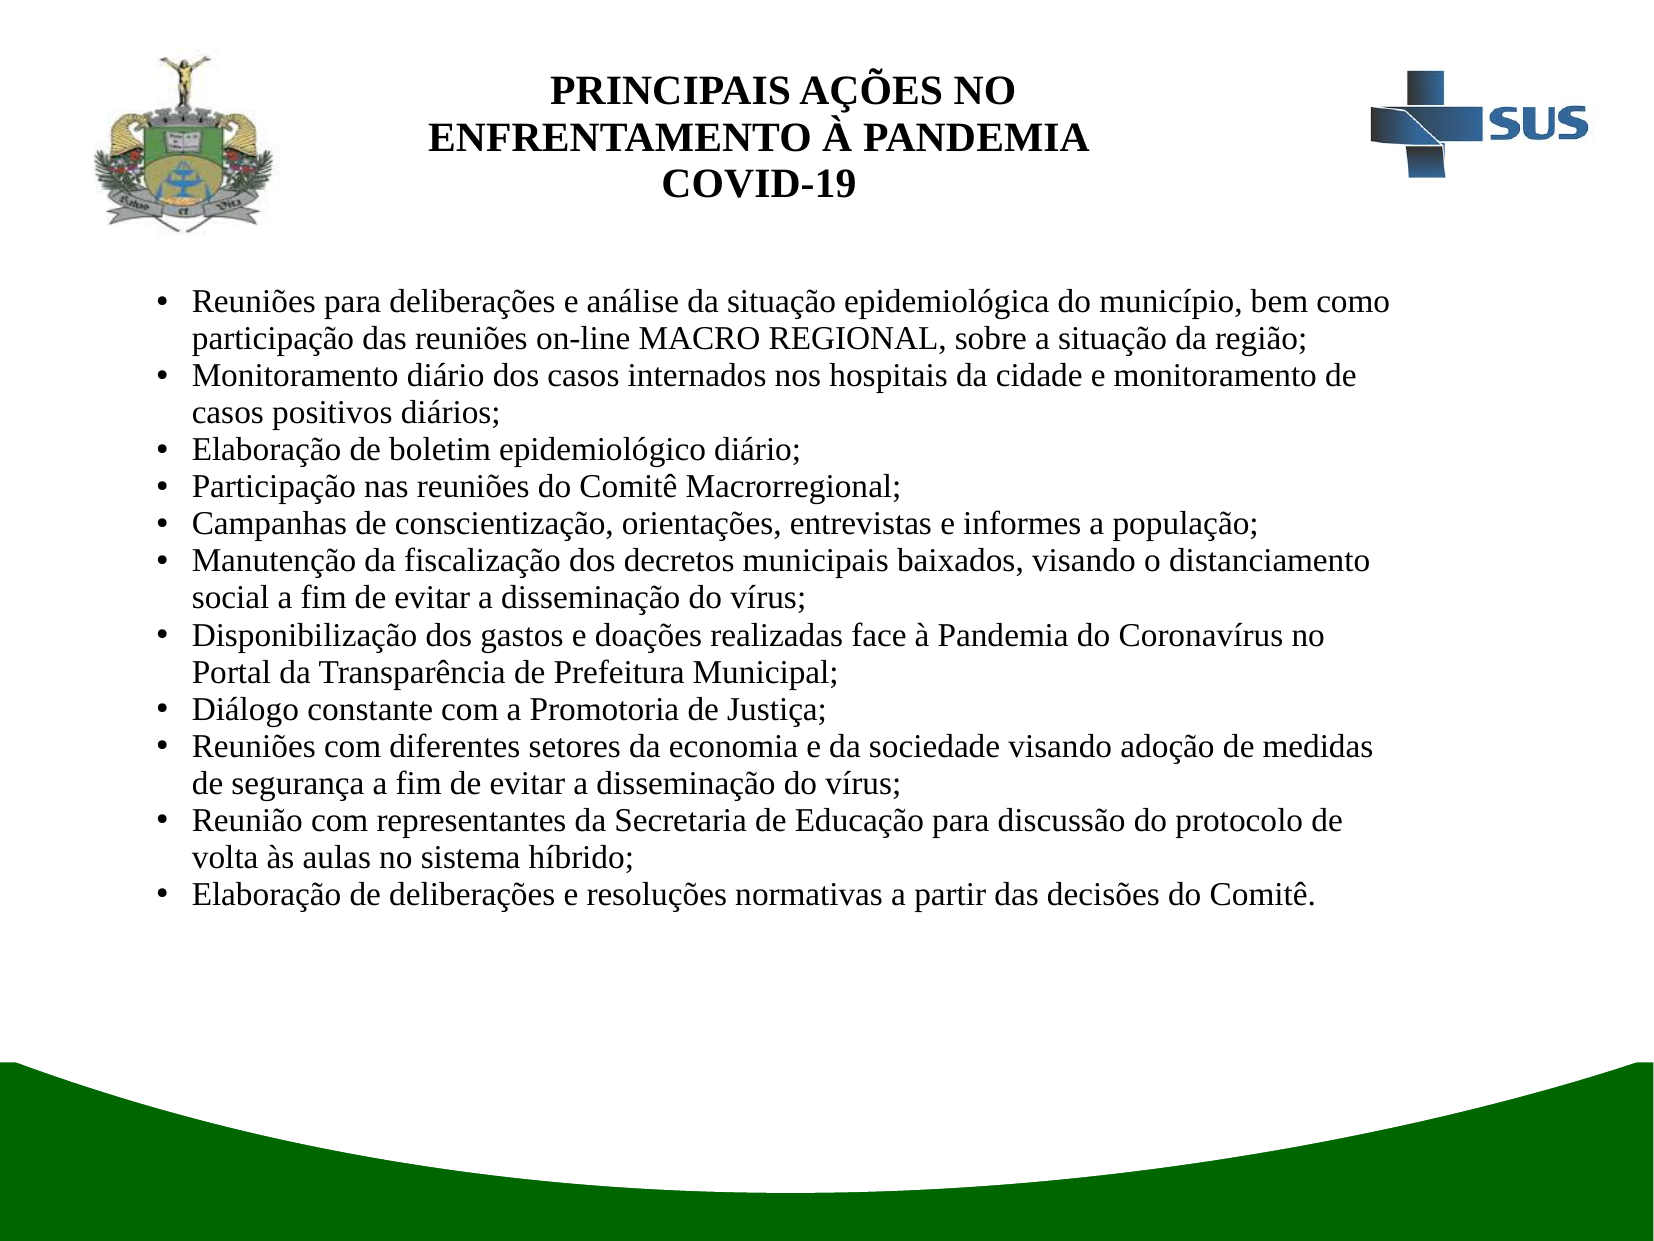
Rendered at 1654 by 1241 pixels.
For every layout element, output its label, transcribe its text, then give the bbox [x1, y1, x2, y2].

picture [82, 47, 284, 249]
text_box Reuniões para deliberações e análise da situação epidemiológica do município, bem como participação das reuniões on-line MACRO REGIONAL, sobre a situação da região; Monitoramento diário dos casos internados nos hospitais da cidade e monitoramento de casos positivos diários; Elaboração de boletim epidemiológico diário; Participação nas reuniões do Comitê Macrorregional; Campanhas de conscientização, orientações, entrevistas e informes a população; Manutenção da fiscalização dos decretos municipais baixados, visando o distanciamento social a fim de evitar a disseminação do vírus; Disponibilização dos gastos e doações realizadas face à Pandemia do Coronavírus no Portal da Transparência de Prefeitura Municipal; Diálogo constante com a Promotoria de Justiça; Reuniões com diferentes setores da economia e da sociedade visando adoção de medidas de segurança a fim de evitar a disseminação do vírus; Reunião com representantes da Secretaria de Educação para discussão do protocolo de volta às aulas no sistema híbrido; Elaboração de deliberações e resoluções normativas a partir das decisões do Comitê. [141, 275, 1418, 1033]
picture [1370, 70, 1595, 178]
text_box PRINCIPAIS AÇÕES NO ENFRENTAMENTO À PANDEMIA COVID-19 [413, 60, 1307, 260]
text_box [0, 1056, 1654, 1241]
